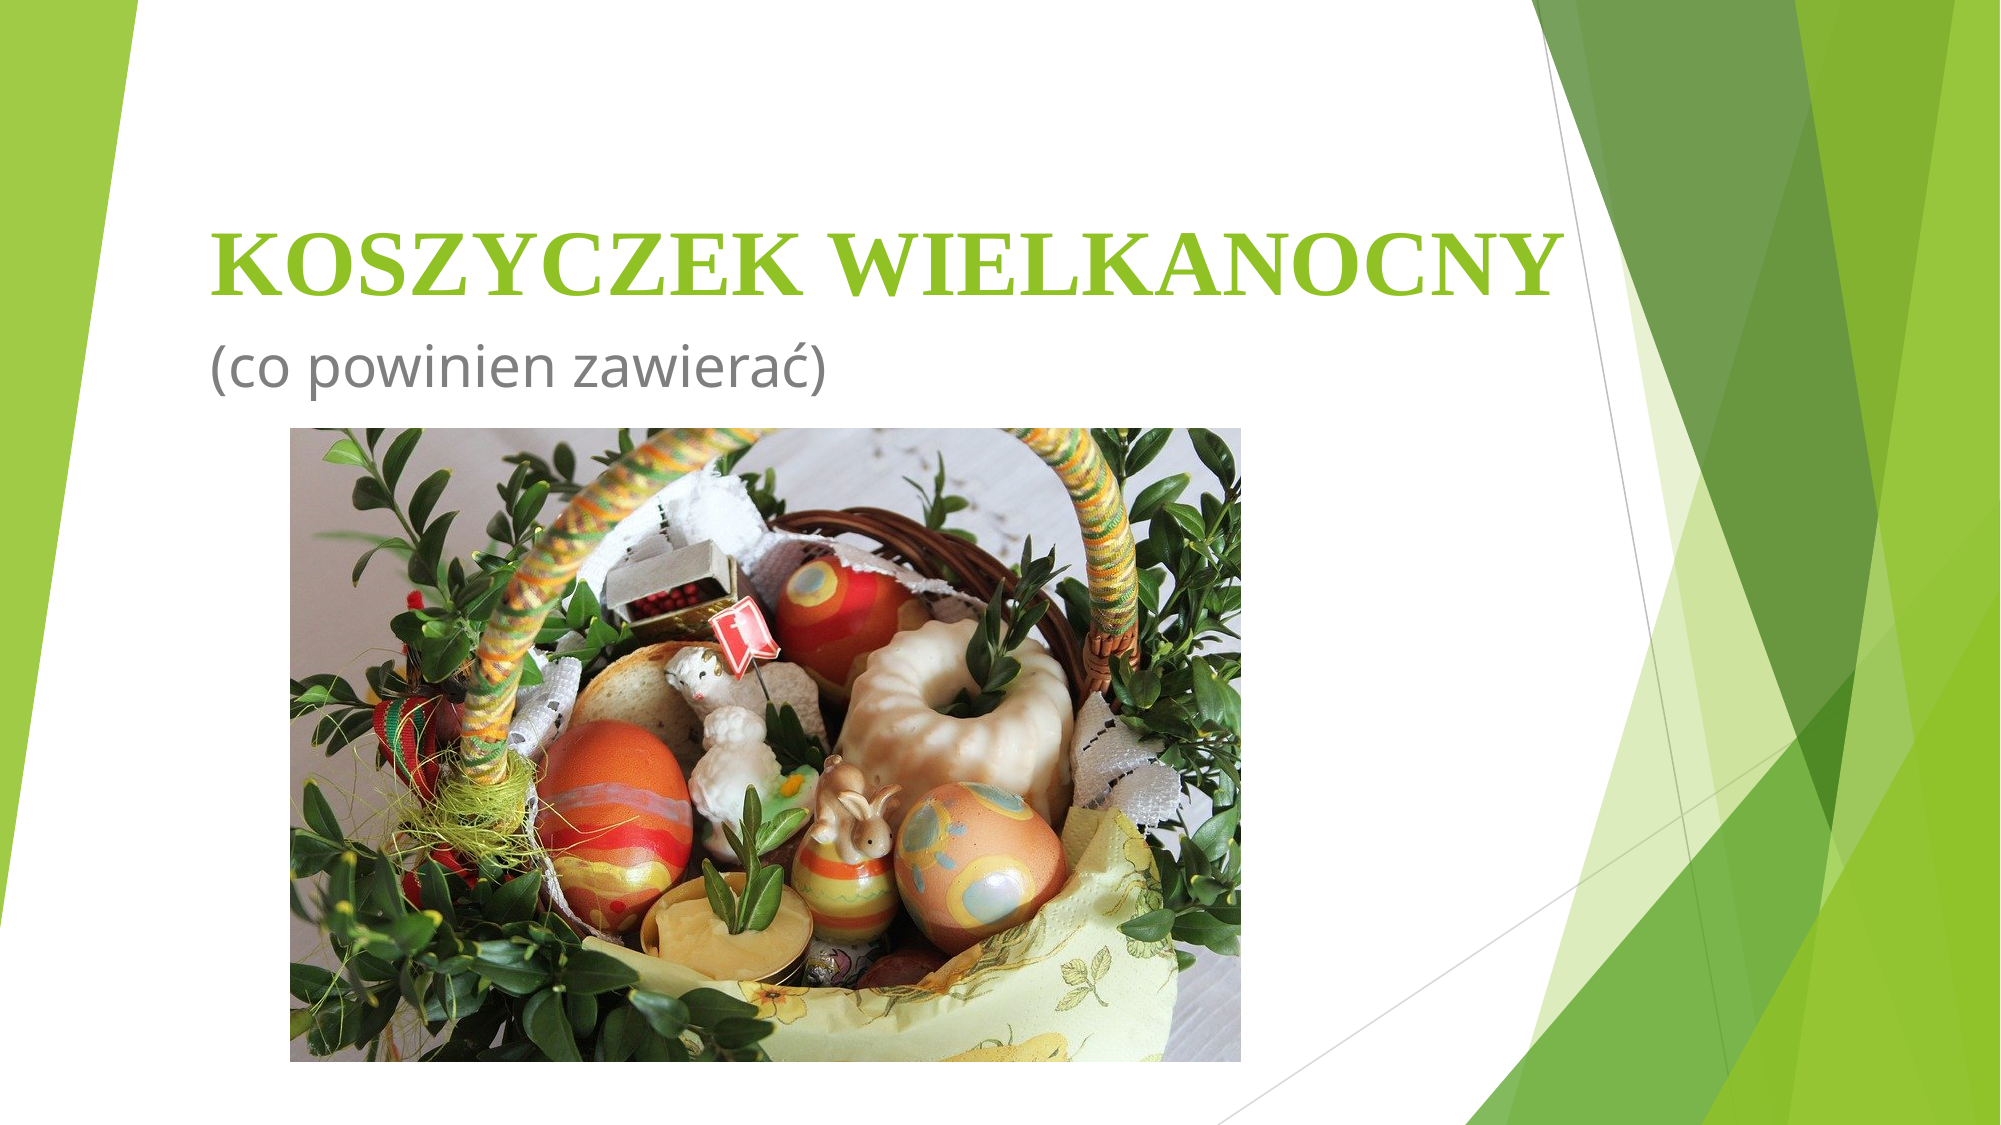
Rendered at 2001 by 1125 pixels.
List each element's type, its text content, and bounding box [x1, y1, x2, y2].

picture [290, 428, 1241, 1062]
subtitle (co powinien zawierać) [195, 321, 1470, 502]
title KOSZYCZEK WIELKANOCNY [195, 51, 1586, 322]
